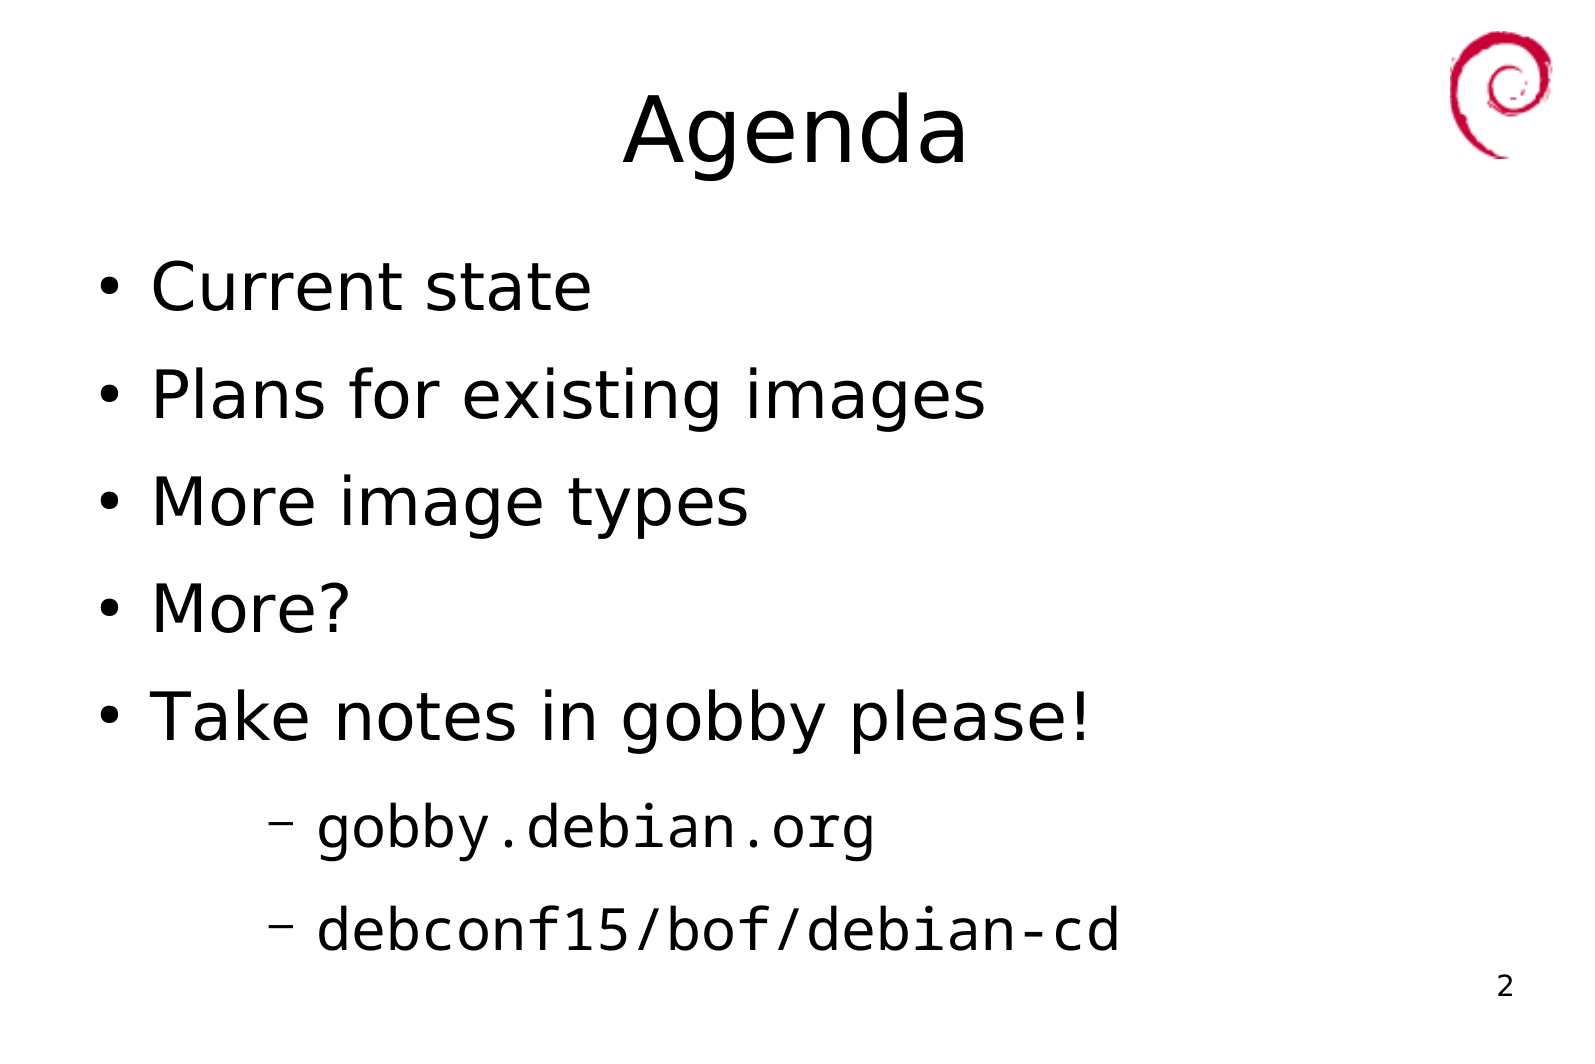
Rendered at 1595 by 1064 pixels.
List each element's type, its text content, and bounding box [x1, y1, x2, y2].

list Current state Plans for existing images More image types More? Take notes in gobby please! gobby.debian.org debconf15/bof/debian-cd [79, 248, 1515, 945]
picture [1450, 31, 1555, 159]
title Agenda [79, 49, 1515, 213]
